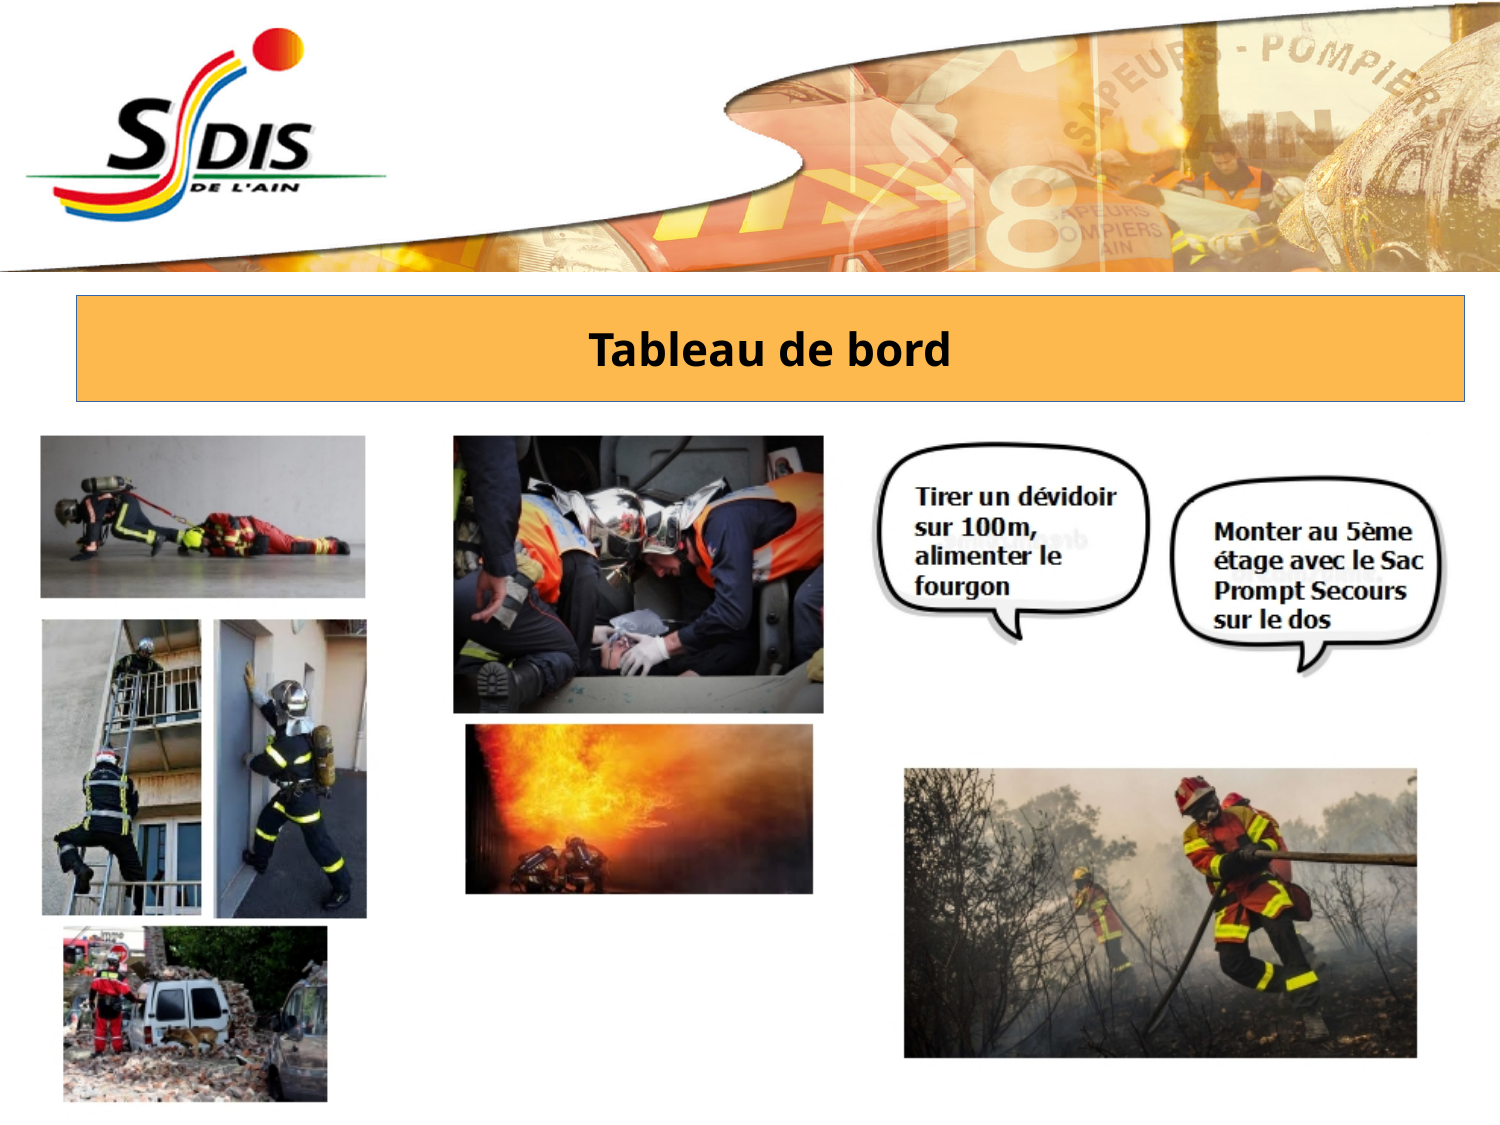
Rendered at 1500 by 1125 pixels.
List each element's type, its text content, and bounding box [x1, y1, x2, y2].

picture [18, 421, 1478, 1116]
text_box Tableau de bord [76, 295, 1465, 402]
picture [0, 0, 1500, 272]
